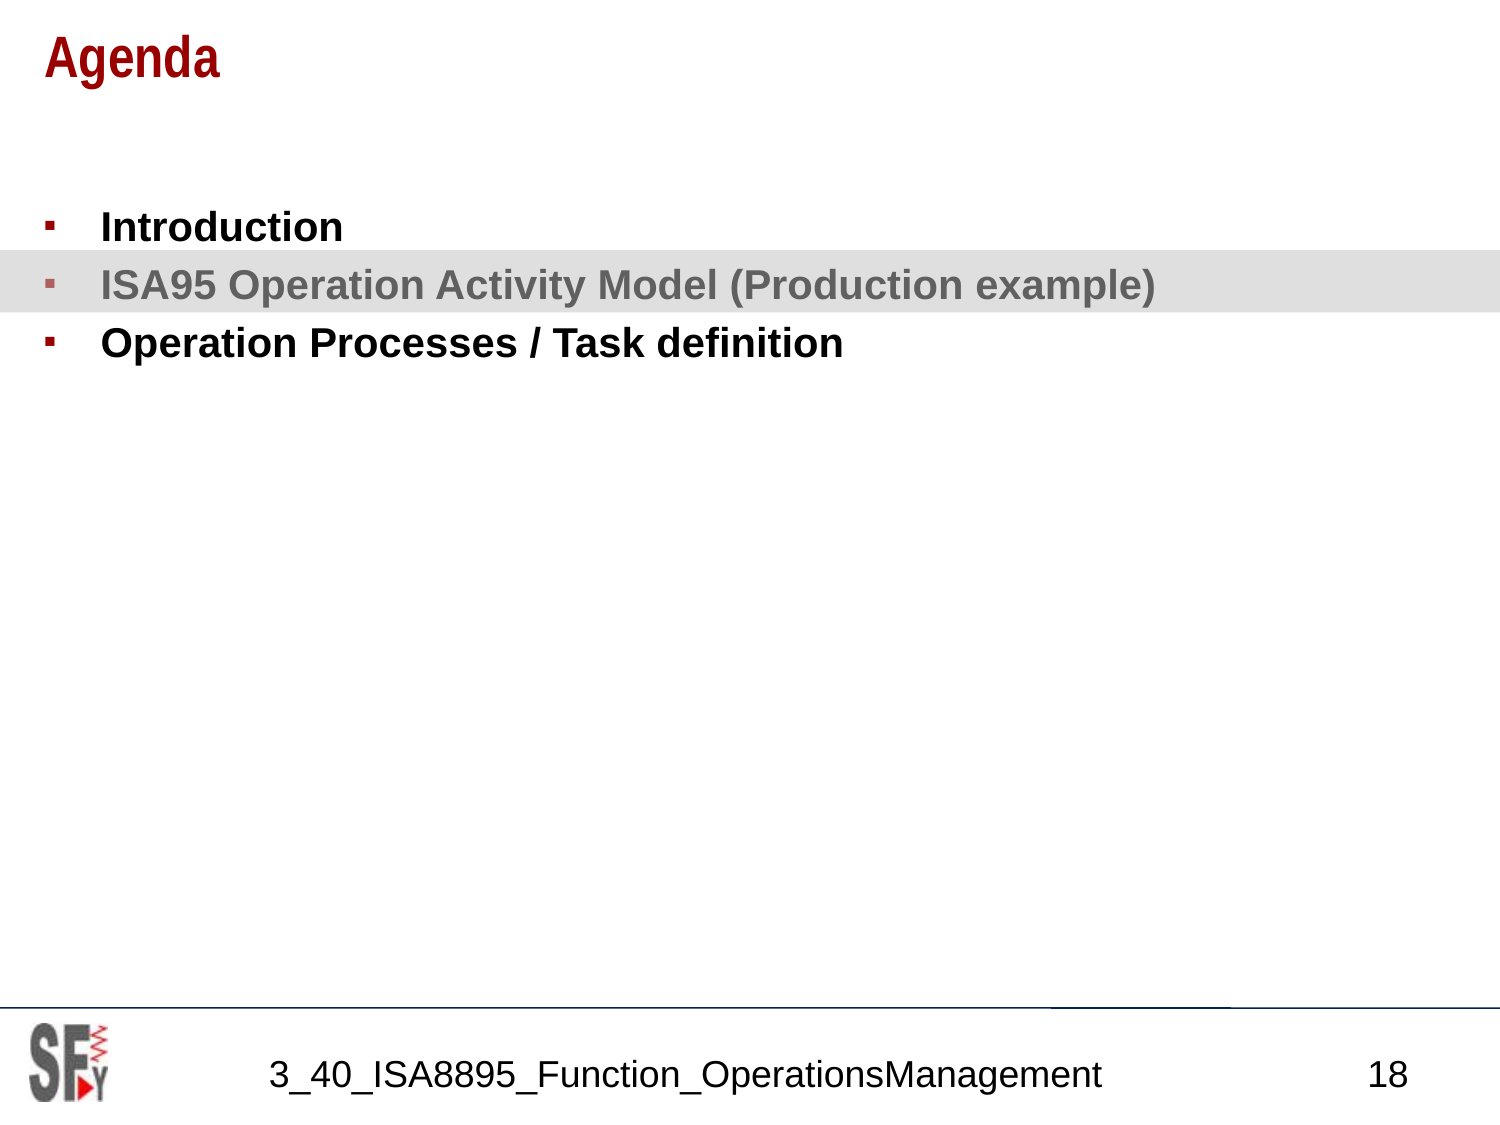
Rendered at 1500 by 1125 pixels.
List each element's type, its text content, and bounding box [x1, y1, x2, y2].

list Introduction ISA95 Operation Activity Model (Production example) Operation Processes / Task definition [29, 313, 1471, 988]
title Agenda [29, 12, 1471, 138]
list Introduction ISA95 Operation Activity Model (Production example) Operation Processes / Task definition [29, 184, 1471, 249]
text_box [0, 249, 1500, 313]
footer 3_40_ISA8895_Function_OperationsManagement [253, 1034, 1336, 1103]
picture [29, 1023, 108, 1102]
slide_number <numéro> [1352, 1034, 1490, 1103]
